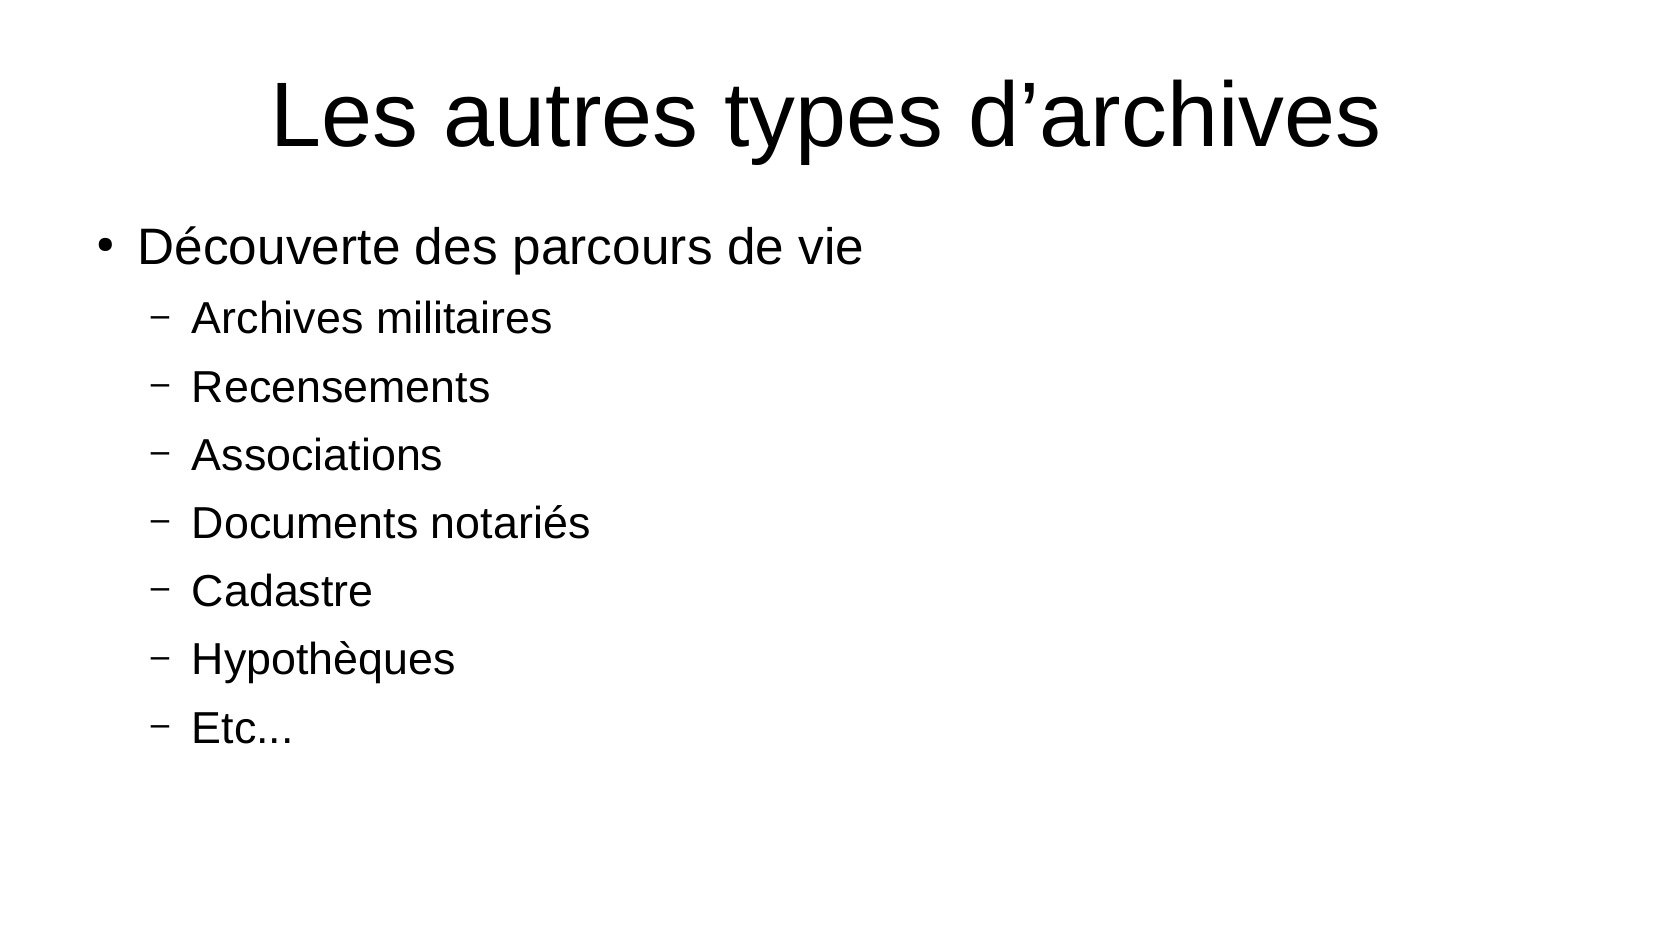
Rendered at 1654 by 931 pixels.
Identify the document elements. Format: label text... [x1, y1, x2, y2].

title Les autres types d’archives [82, 37, 1571, 193]
list Découverte des parcours de vie Archives militaires Recensements Associations Documents notariés Cadastre Hypothèques Etc... [82, 217, 1571, 758]
